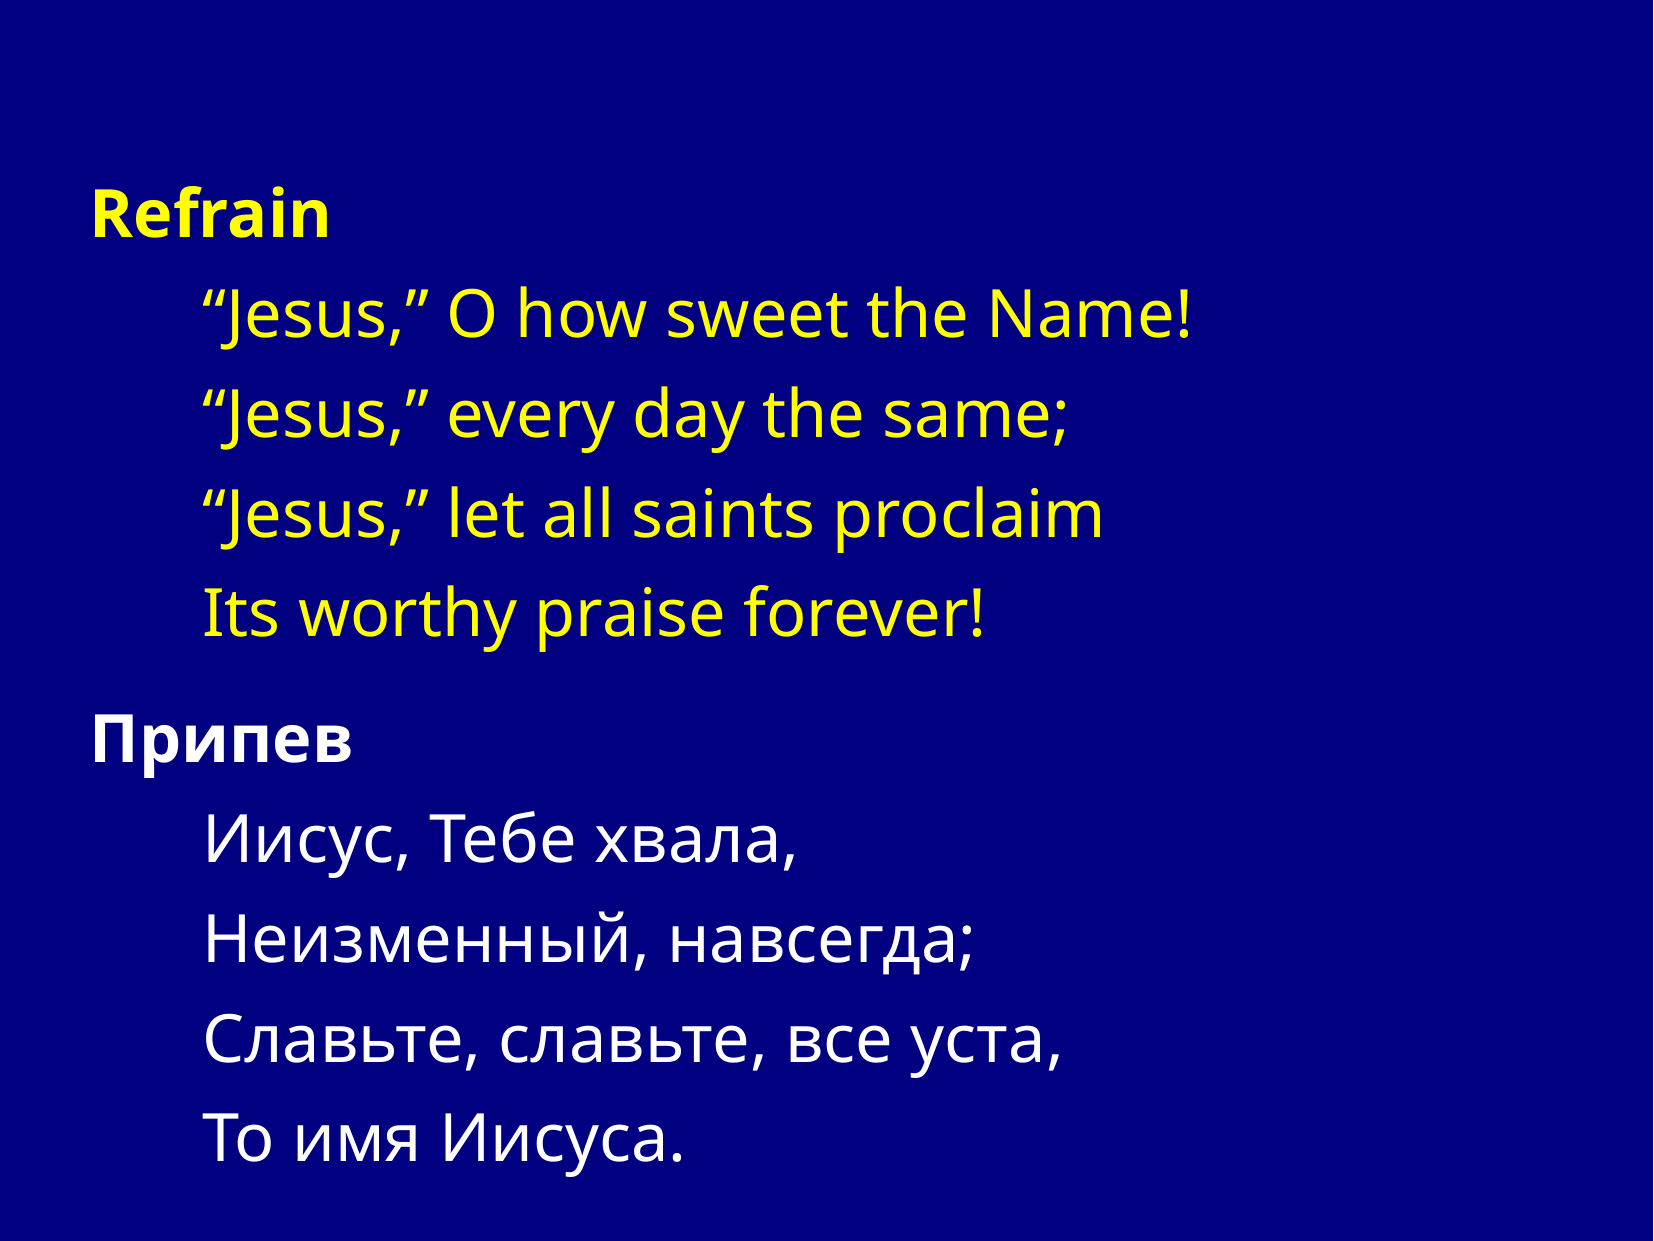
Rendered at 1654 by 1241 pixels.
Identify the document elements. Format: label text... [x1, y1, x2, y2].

text_box Refrain “Jesus,” O how sweet the Name! “Jesus,” every day the same; “Jesus,” let all saints proclaim Its worthy praise forever! [75, 150, 1576, 638]
text_box Припев Иисус, Тебе хвала, Неизменный, навсегда; Славьте, славьте, все уста, То имя Иисуса. [75, 675, 1576, 1163]
